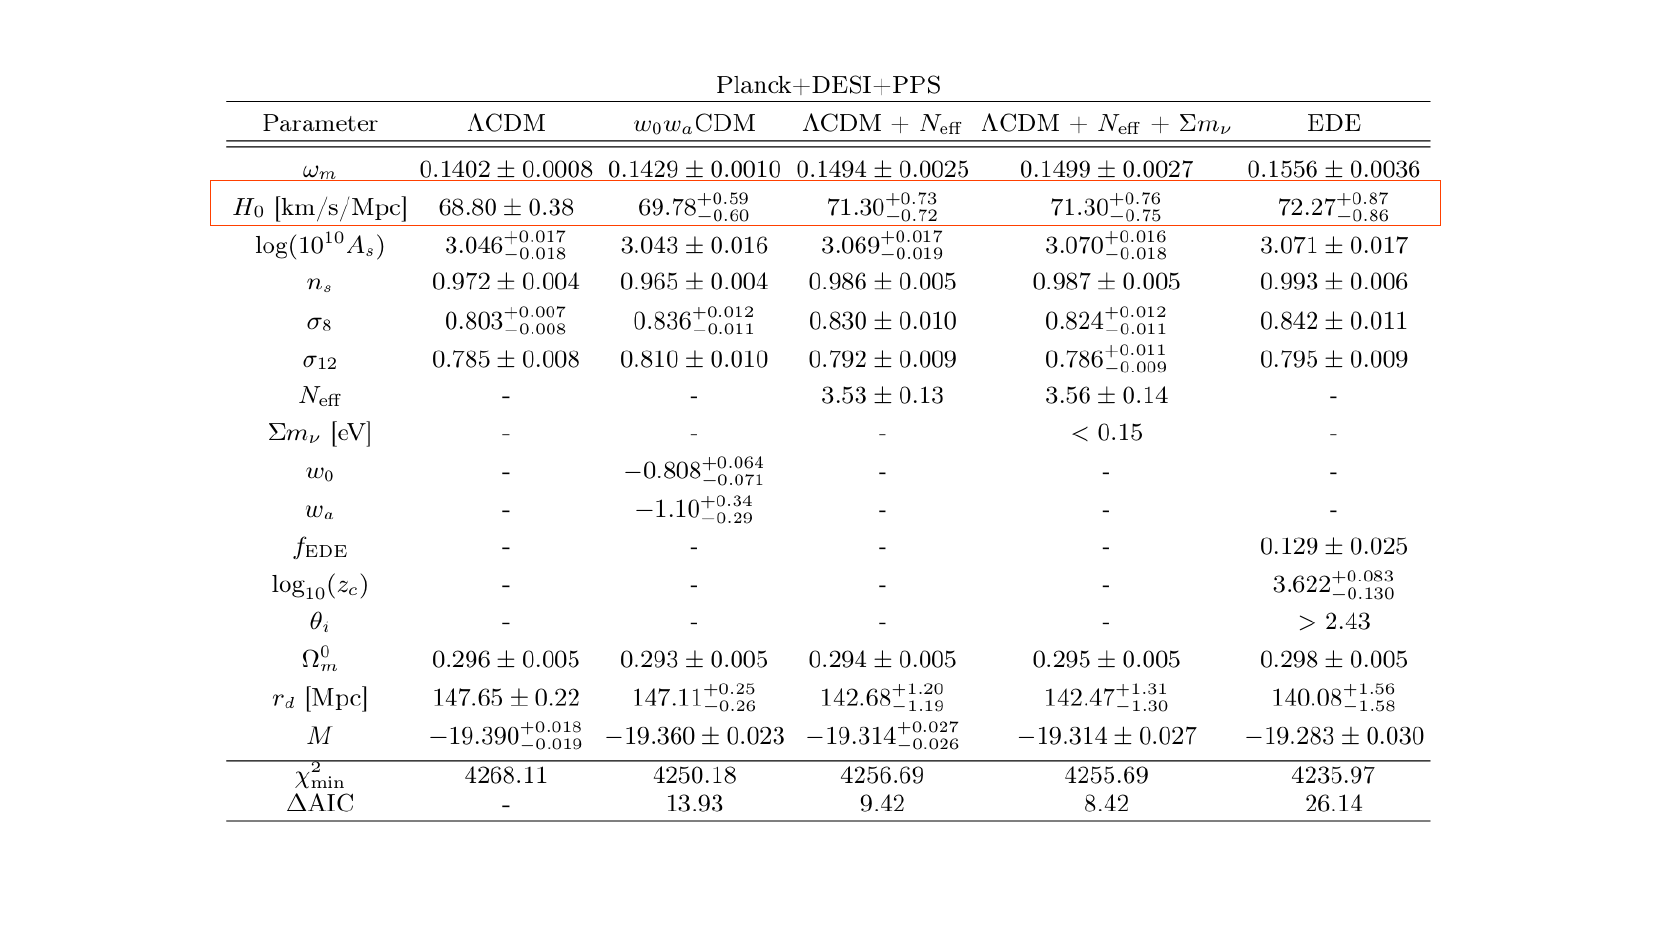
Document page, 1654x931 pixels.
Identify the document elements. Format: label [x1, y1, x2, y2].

picture [204, 59, 1456, 831]
text_box [210, 180, 1441, 226]
